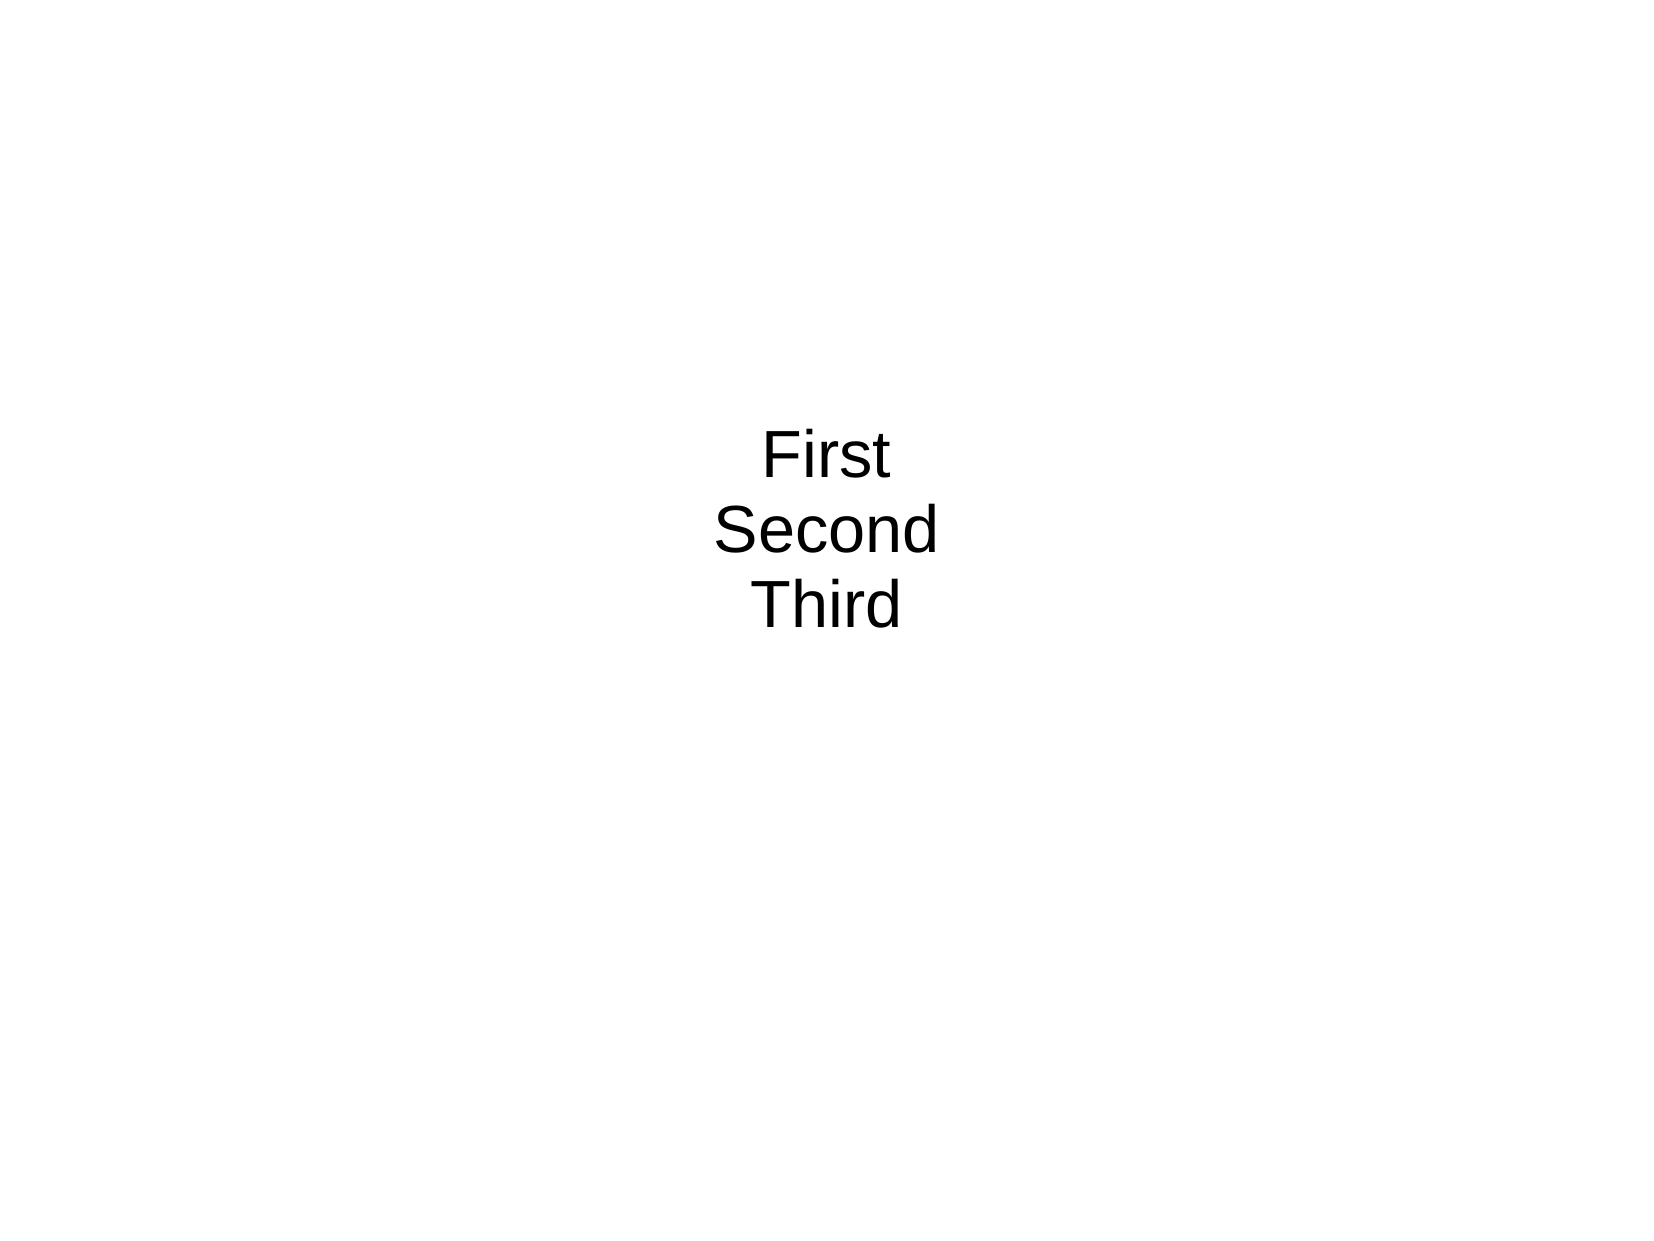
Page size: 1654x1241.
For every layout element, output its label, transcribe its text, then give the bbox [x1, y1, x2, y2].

subtitle First Second Third [82, 49, 1571, 1010]
